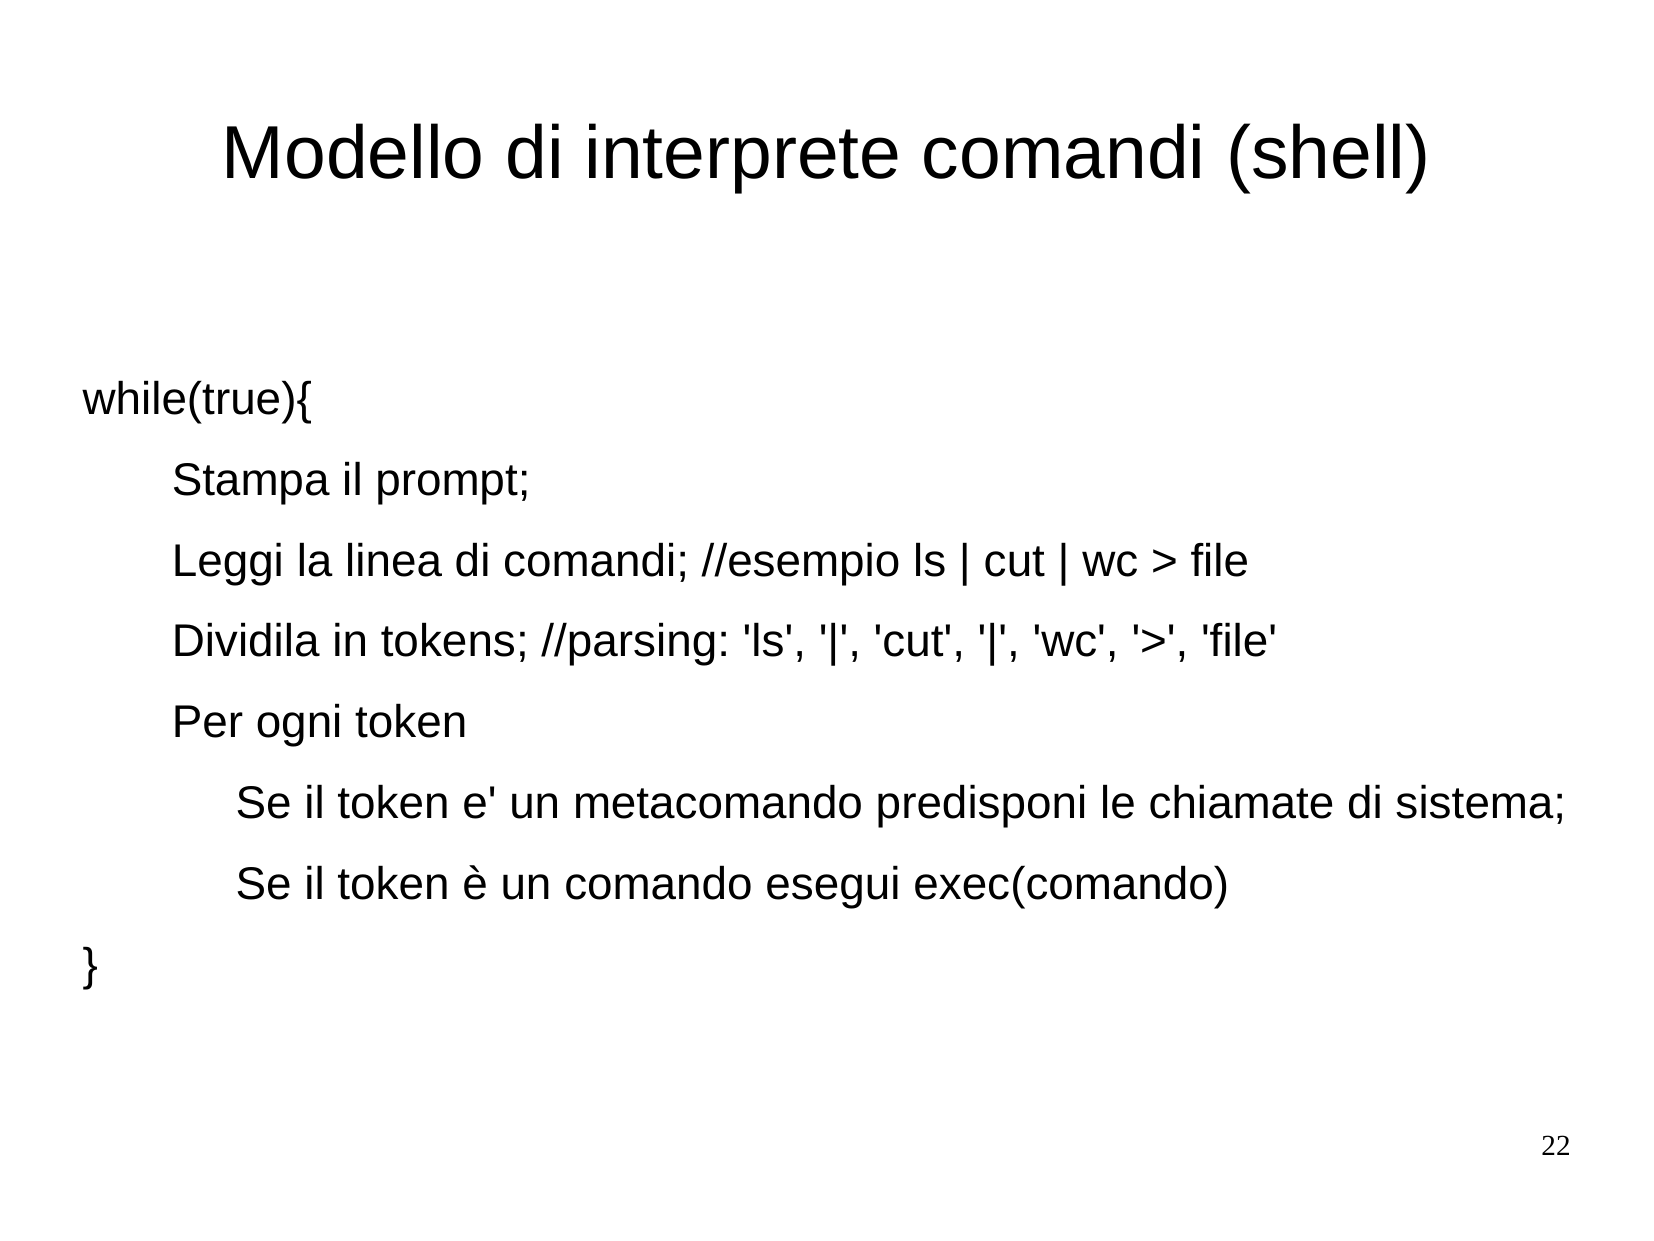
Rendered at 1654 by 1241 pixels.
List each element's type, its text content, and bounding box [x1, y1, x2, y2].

list while(true){ Stampa il prompt; Leggi la linea di comandi; //esempio ls | cut | wc > file Dividila in tokens; //parsing: 'ls', '|', 'cut', '|', 'wc', '>', 'file' Per ogni token Se il token e' un metacomando predisponi le chiamate di sistema; Se il token è un comando esegui exec(comando) } [82, 372, 1610, 1093]
title Modello di interprete comandi (shell) [82, 49, 1571, 257]
